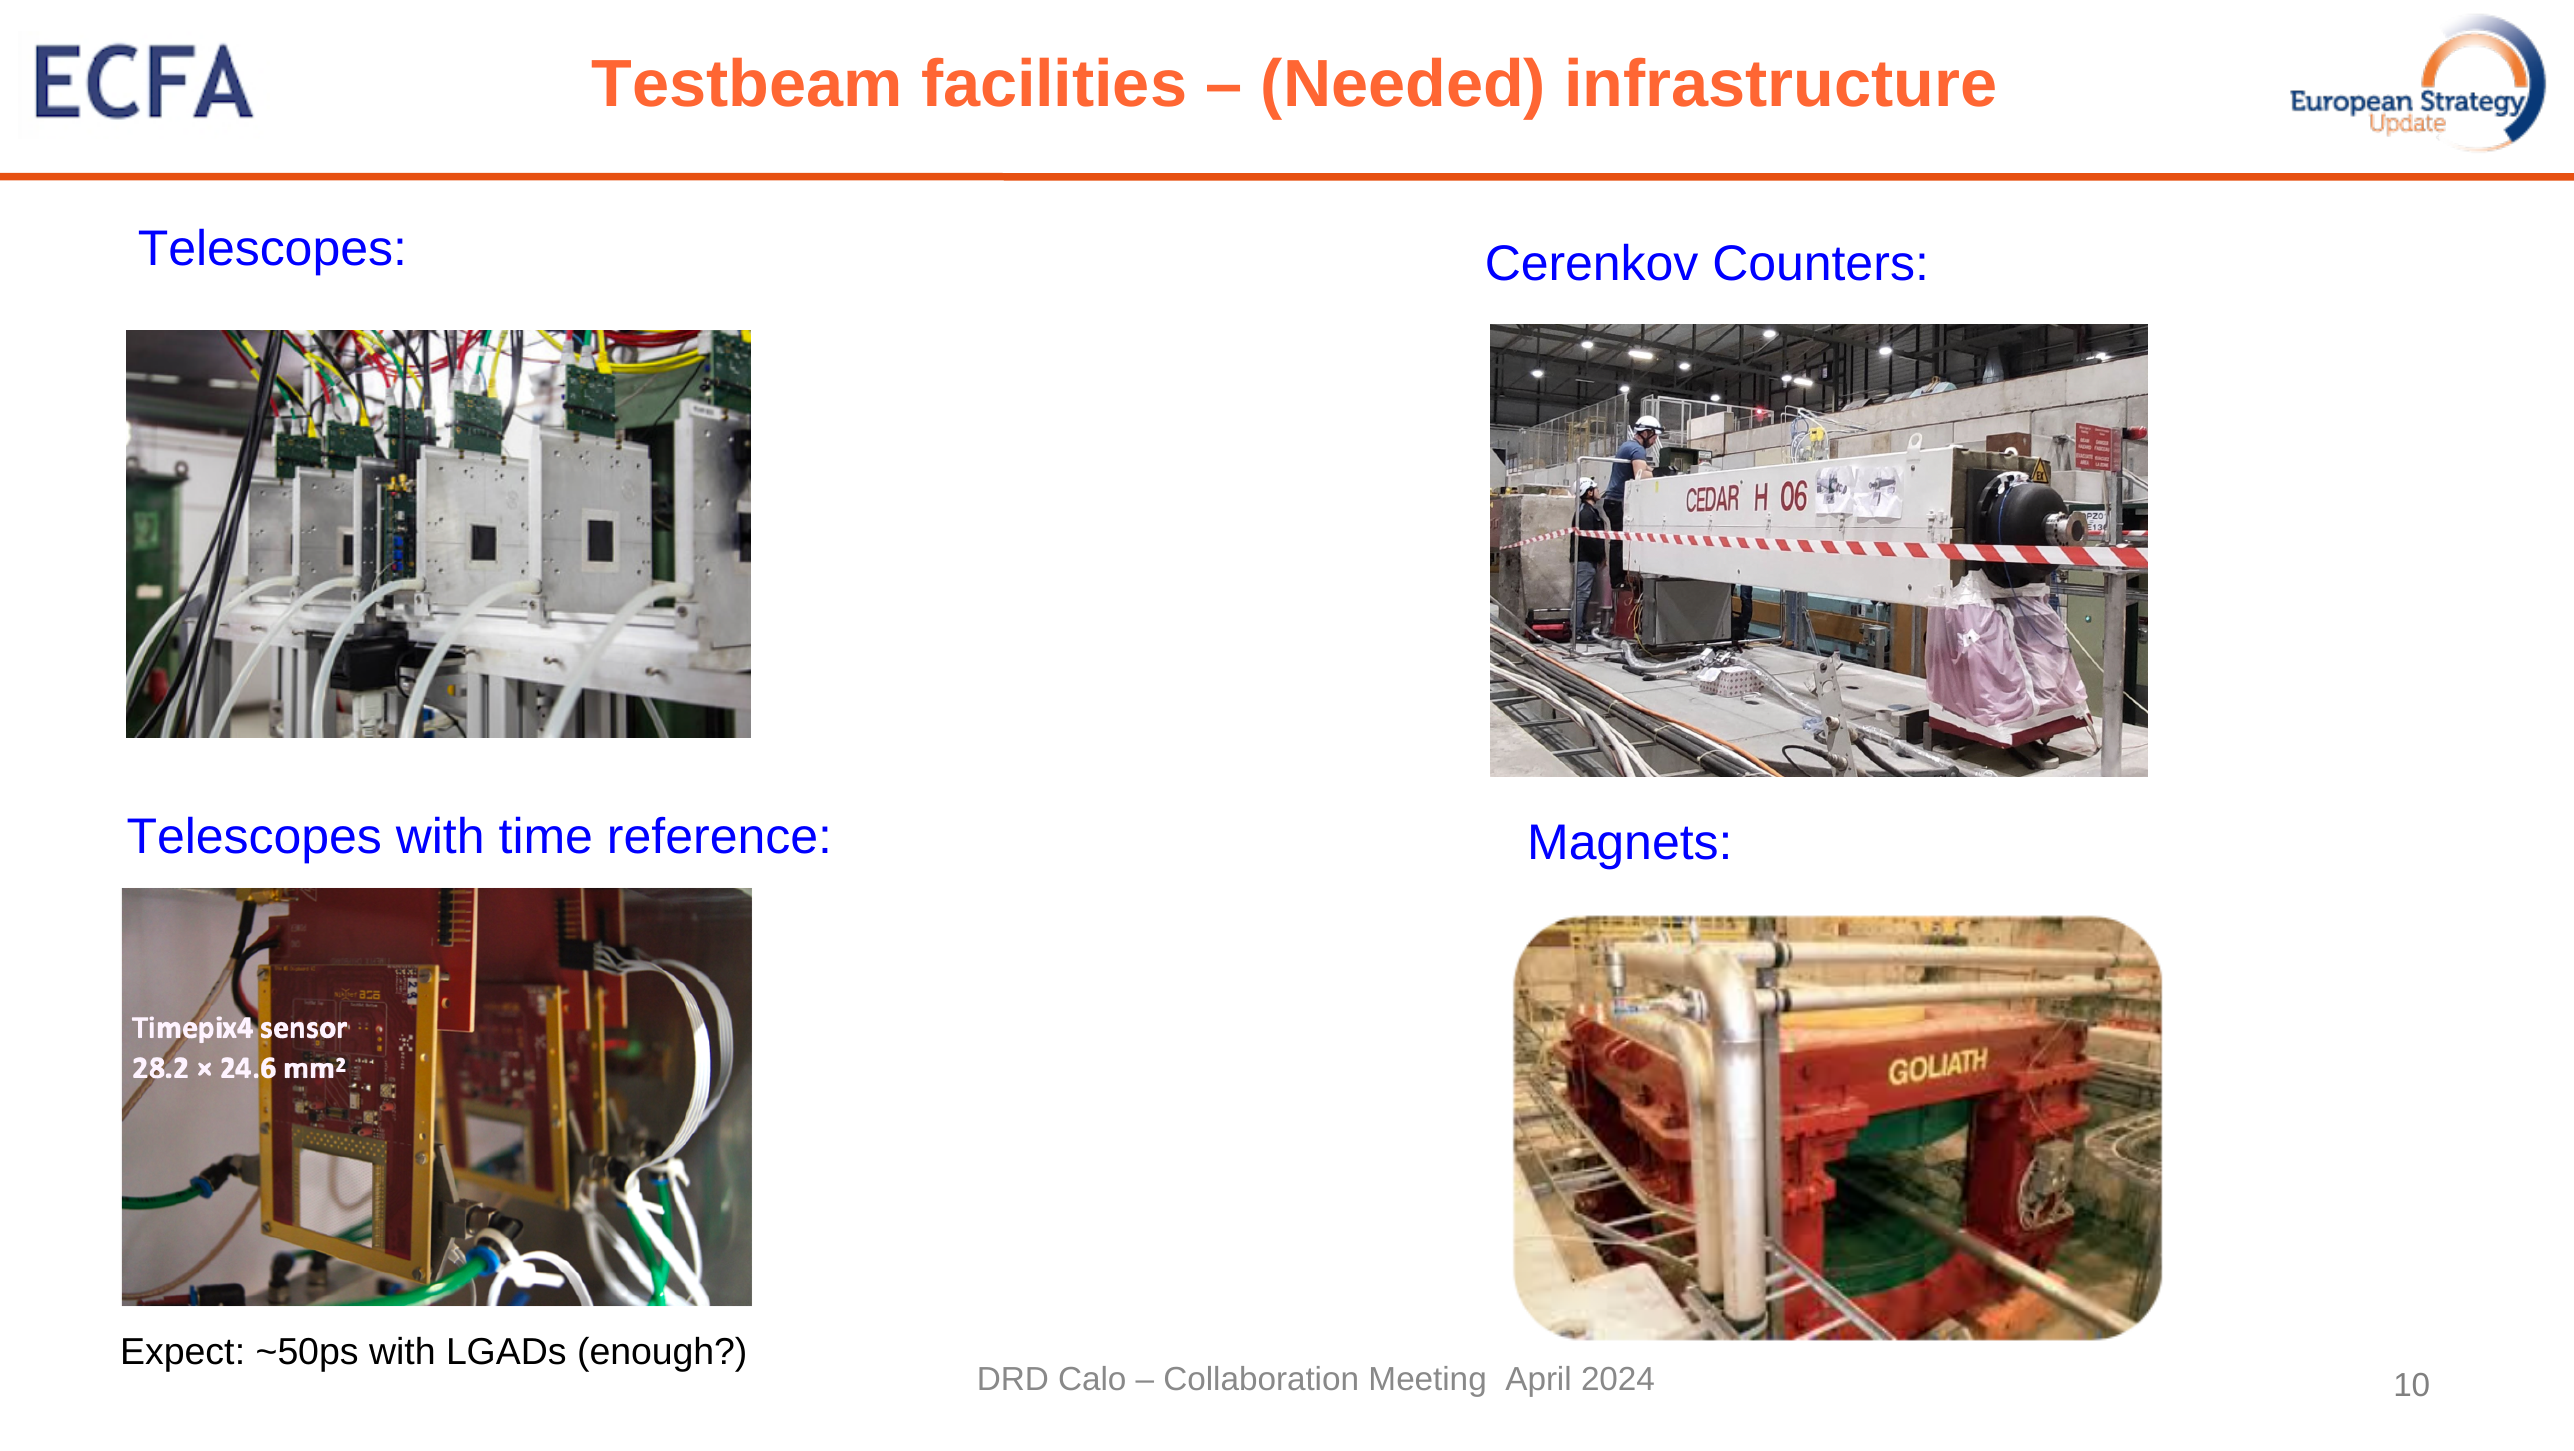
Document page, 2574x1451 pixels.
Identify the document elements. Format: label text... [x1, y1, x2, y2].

picture [1490, 321, 2148, 777]
title Testbeam facilities – (Needed) infrastructure [222, 0, 2368, 168]
picture [118, 878, 767, 1307]
text_box Magnets: [1512, 801, 1748, 877]
text_box Cerenkov Counters: [1470, 222, 1945, 298]
picture [2289, 0, 2548, 217]
picture [18, 31, 222, 139]
picture [126, 330, 751, 738]
text_box Telescopes with time reference: [111, 795, 848, 871]
text_box Telescopes: [123, 207, 871, 703]
picture [1485, 899, 2191, 1358]
text_box Expect: ~50ps with LGADs (enough?) [105, 1320, 1111, 1451]
